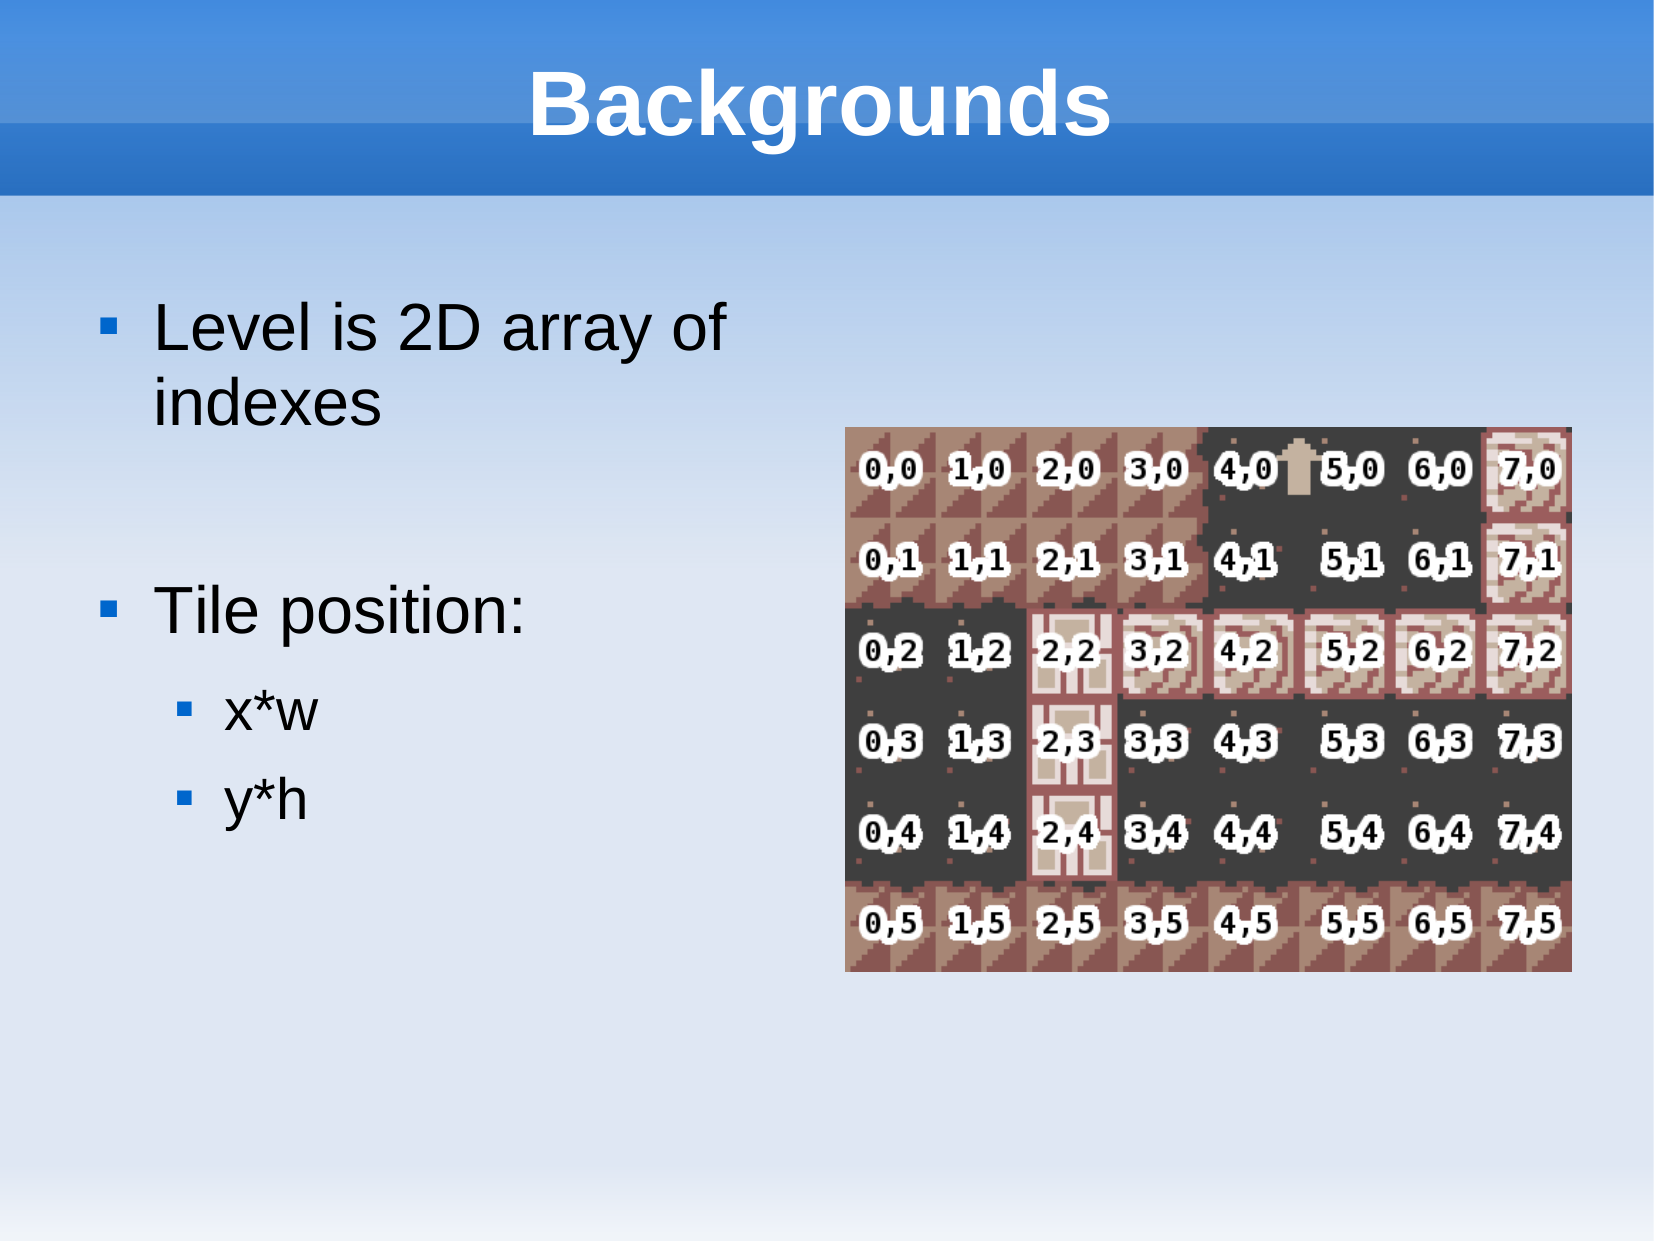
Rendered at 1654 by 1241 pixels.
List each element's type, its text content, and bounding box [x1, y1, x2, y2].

list Level is 2D array of indexes Tile position: x*w y*h [82, 290, 809, 1109]
picture [0, 0, 1654, 1241]
title Backgrounds [76, 0, 1565, 208]
